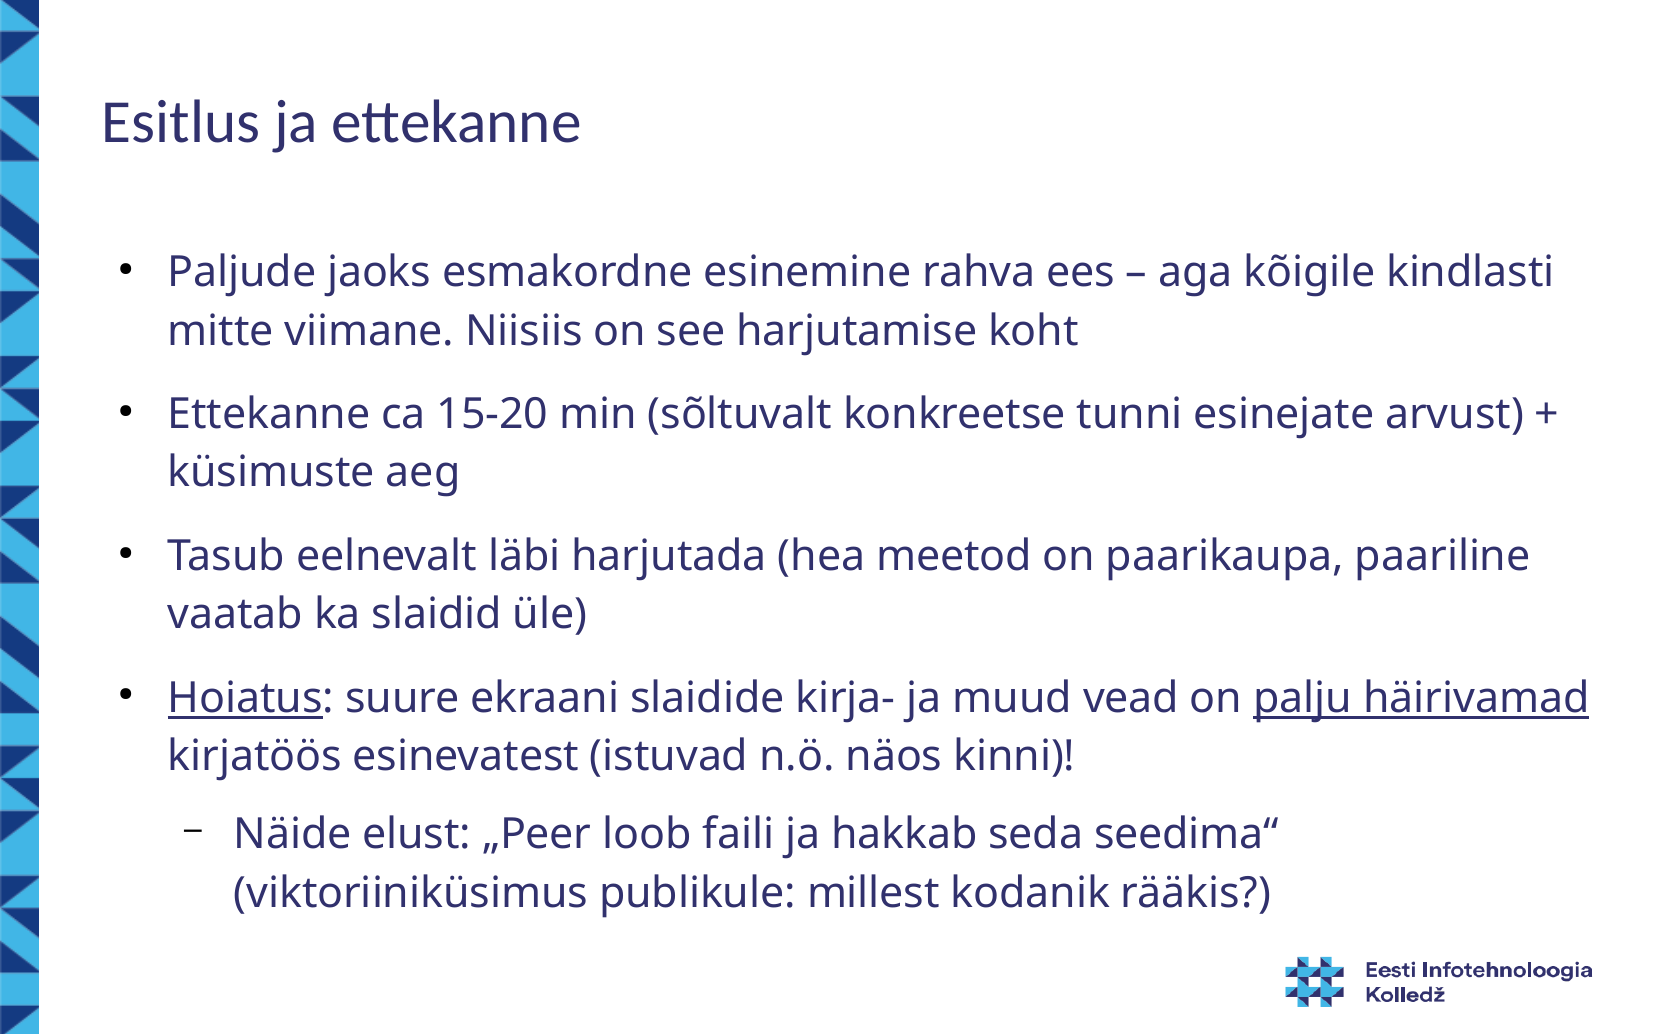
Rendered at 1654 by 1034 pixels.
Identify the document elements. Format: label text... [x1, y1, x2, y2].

list Paljude jaoks esmakordne esinemine rahva ees – aga kõigile kindlasti mitte viimane. Niisiis on see harjutamise koht Ettekanne ca 15-20 min (sõltuvalt konkreetse tunni esinejate arvust) + küsimuste aeg Tasub eelnevalt läbi harjutada (hea meetod on paarikaupa, paariline vaatab ka slaidid üle) Hoiatus: suure ekraani slaidide kirja- ja muud vead on palju häirivamad kirjatöös esinevatest (istuvad n.ö. näos kinni)! Näide elust: „Peer loob faili ja hakkab seda seedima“ (viktoriiniküsimus publikule: millest kodanik rääkis?) [101, 241, 1591, 924]
title Esitlus ja ettekanne [101, 41, 1224, 214]
